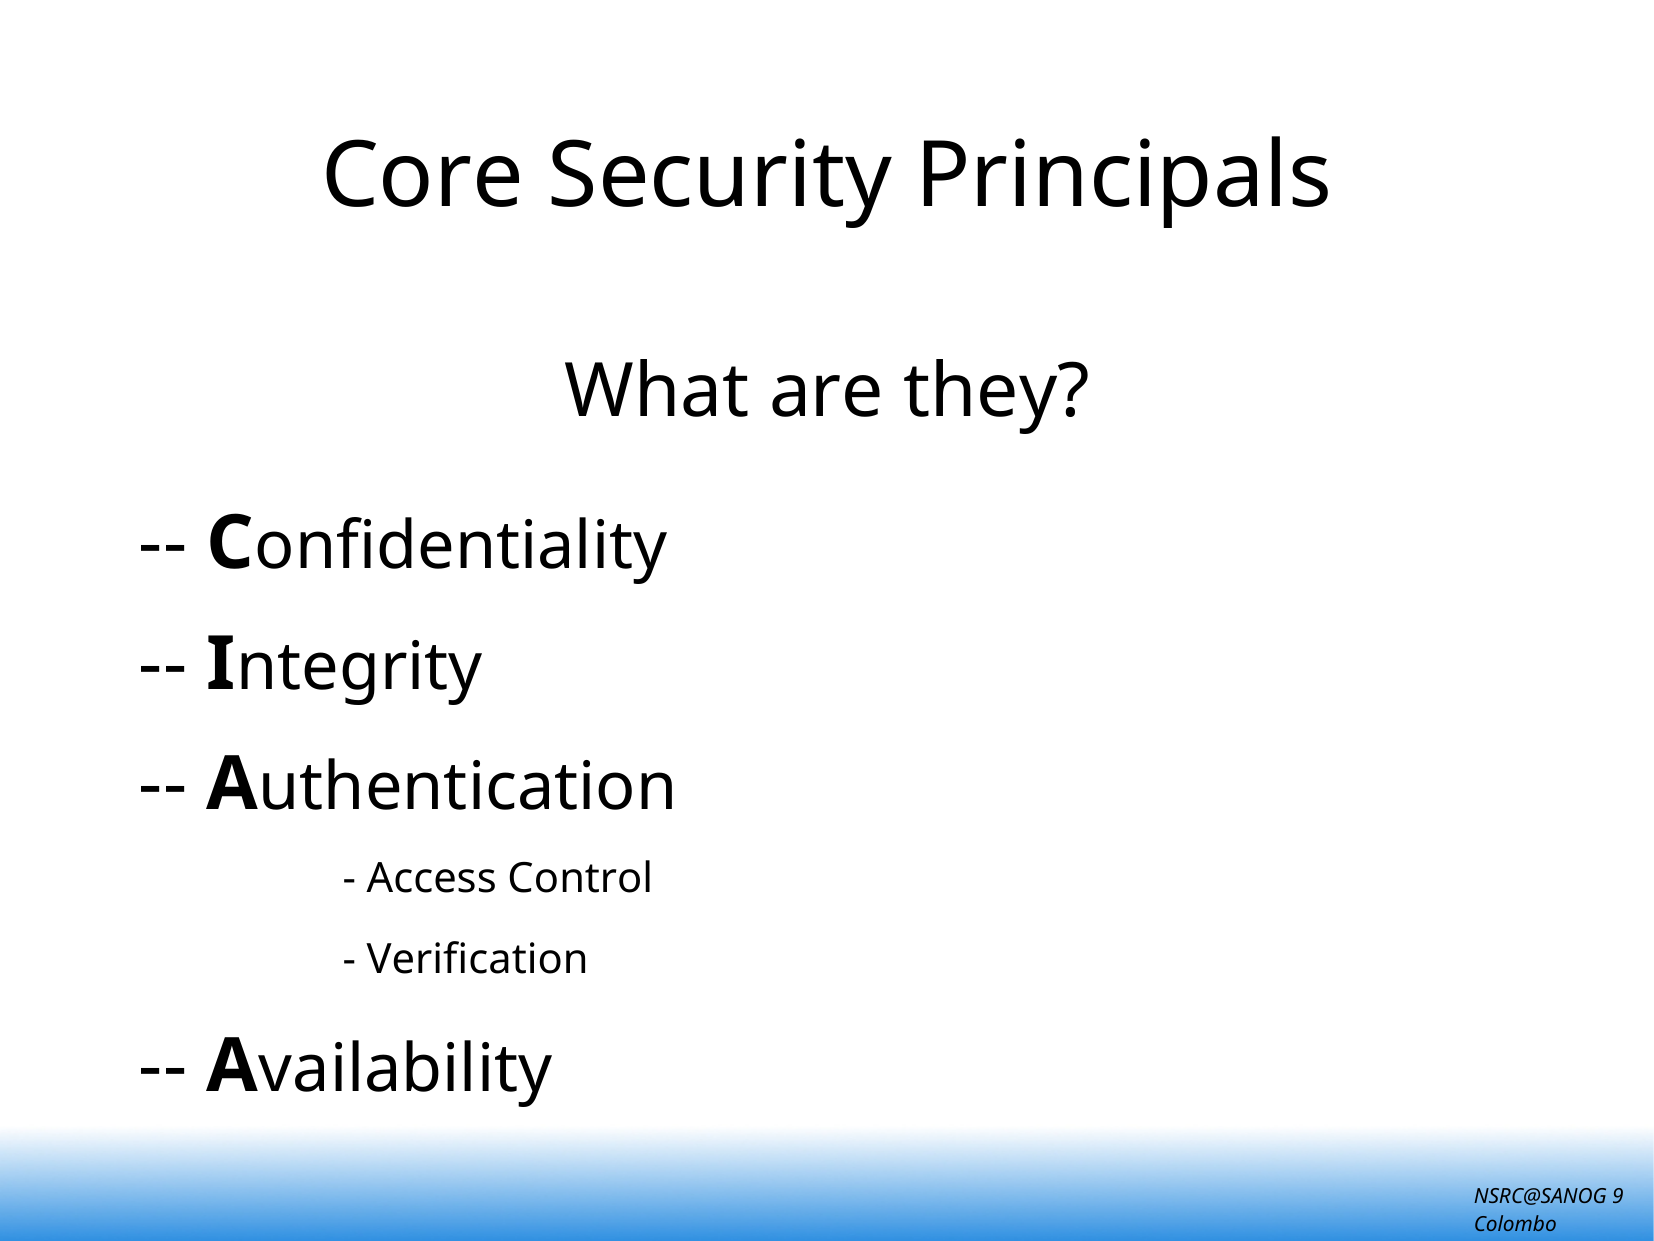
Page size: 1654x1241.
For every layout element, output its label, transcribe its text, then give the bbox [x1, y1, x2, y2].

list -- Confidentiality -- Integrity -- Authentication - Access Control - Verification -- Availability [121, 495, 1534, 1108]
title Core Security Principals What are they? [121, 102, 1534, 444]
picture [0, 1124, 1654, 1241]
